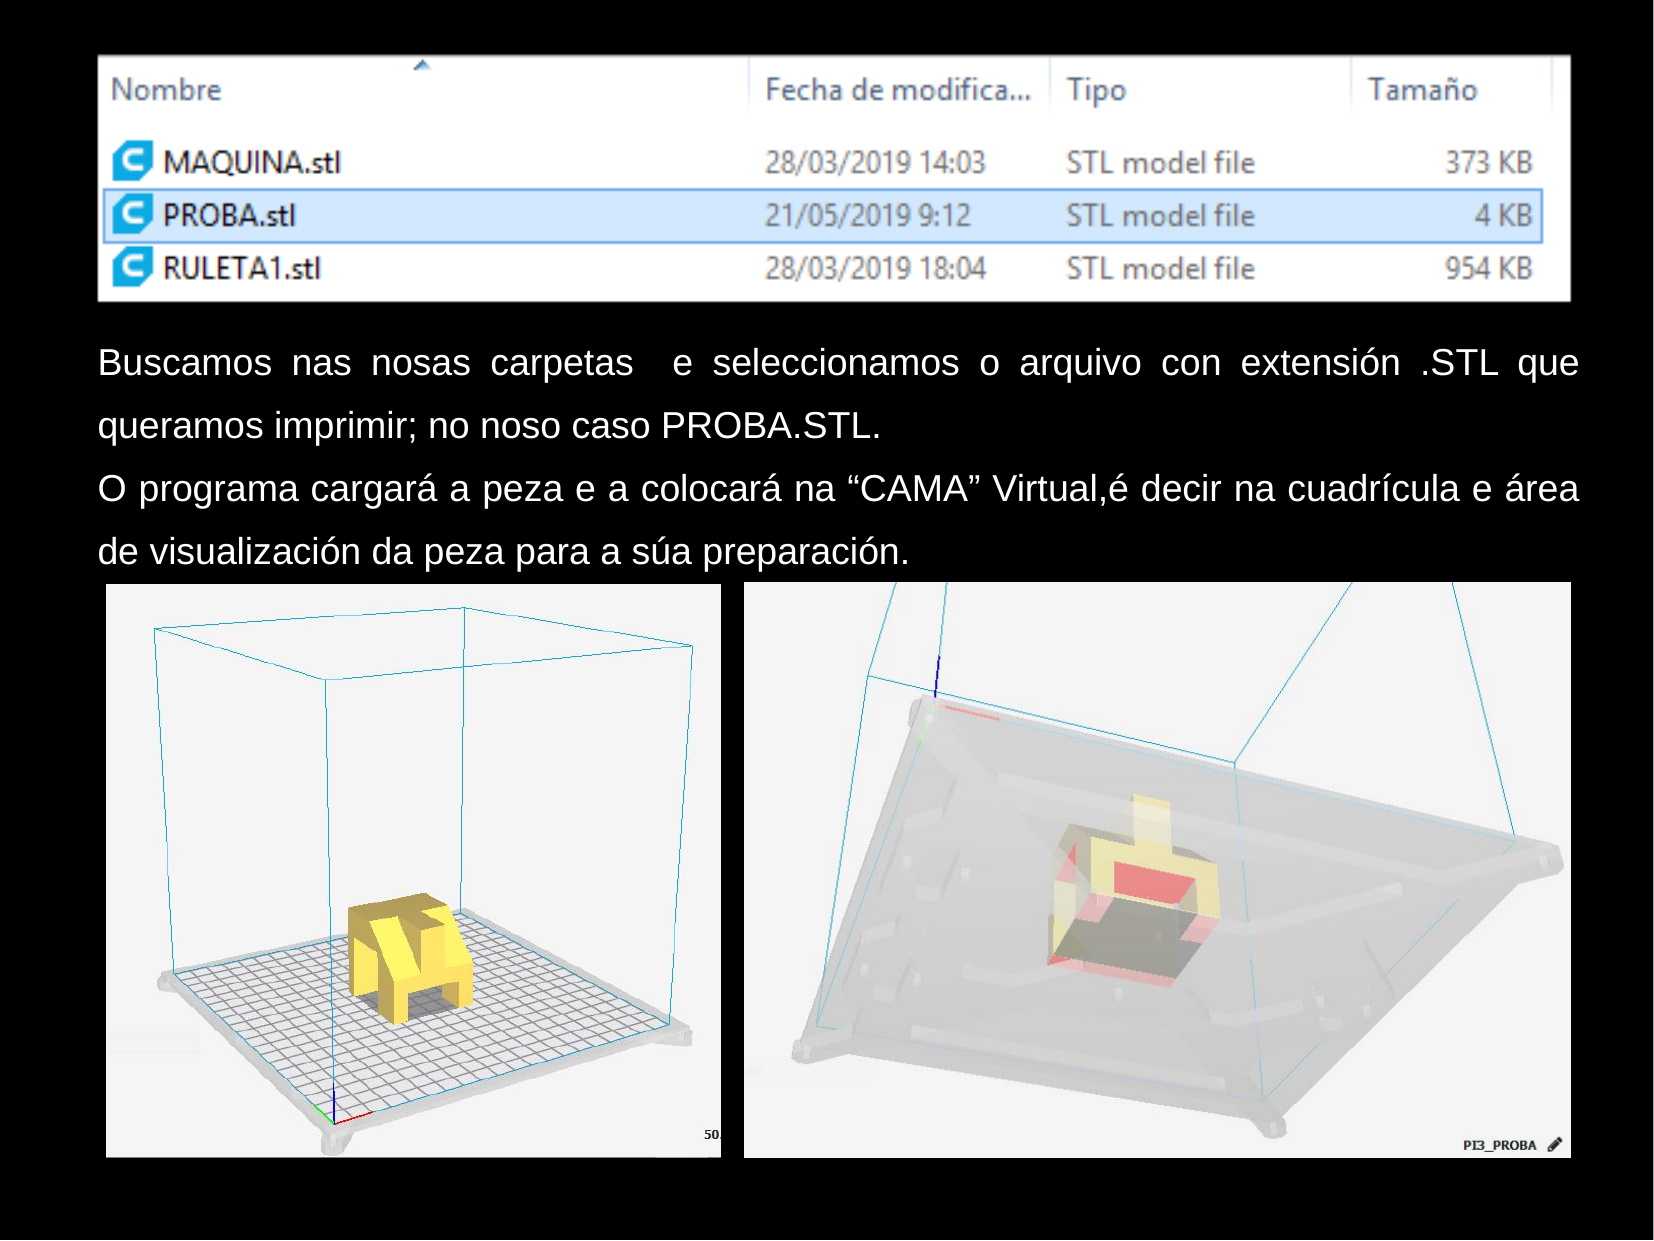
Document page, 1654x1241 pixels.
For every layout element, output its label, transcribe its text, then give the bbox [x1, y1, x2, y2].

picture [106, 584, 721, 1158]
picture [744, 582, 1571, 1158]
picture [96, 53, 1574, 305]
text_box Buscamos nas nosas carpetas e seleccionamos o arquivo con extensión .STL que queramos imprimir; no noso caso PROBA.STL. O programa cargará a peza e a colocará na “CAMA” Virtual,é decir na cuadrícula e área de visualización da peza para a súa preparación. [82, 312, 1595, 559]
